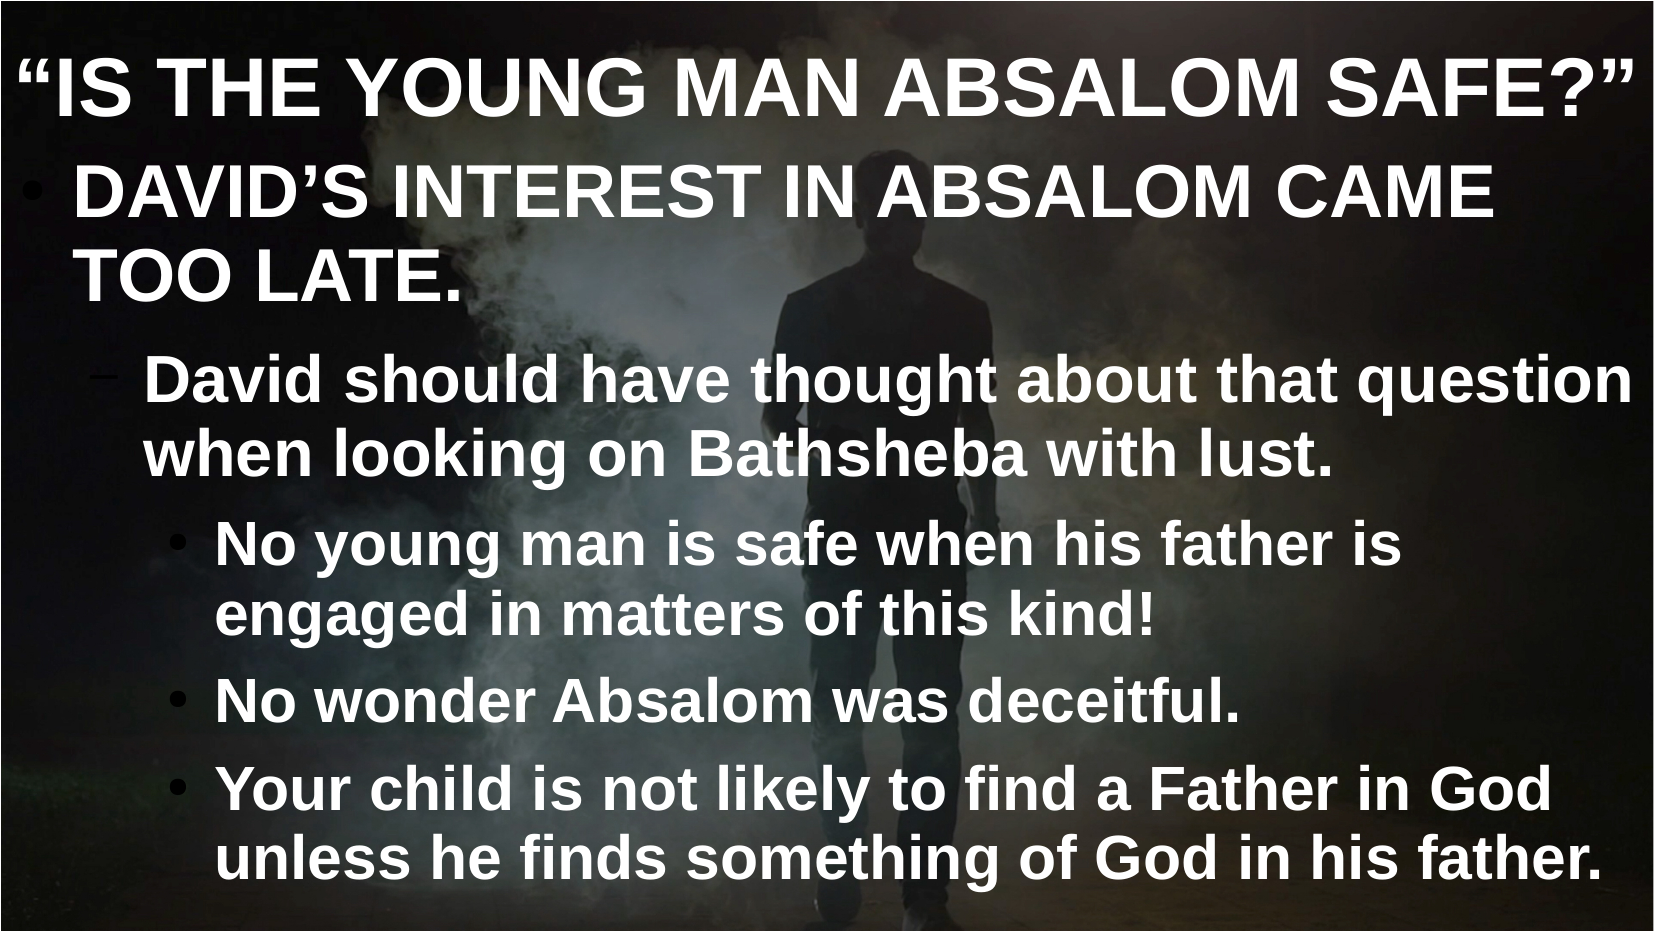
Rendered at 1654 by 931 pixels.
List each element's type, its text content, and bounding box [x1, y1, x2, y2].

picture [1, 1, 1654, 9]
title “IS THE YOUNG MAN ABSALOM SAFE?” [0, 9, 1654, 166]
list DAVID’S INTEREST IN ABSALOM CAME TOO LATE. David should have thought about that question when looking on Bathsheba with lust. No young man is safe when his father is engaged in matters of this kind! No wonder Absalom was deceitful. Your child is not likely to find a Father in God unless he finds something of God in his father. [1, 150, 1651, 931]
